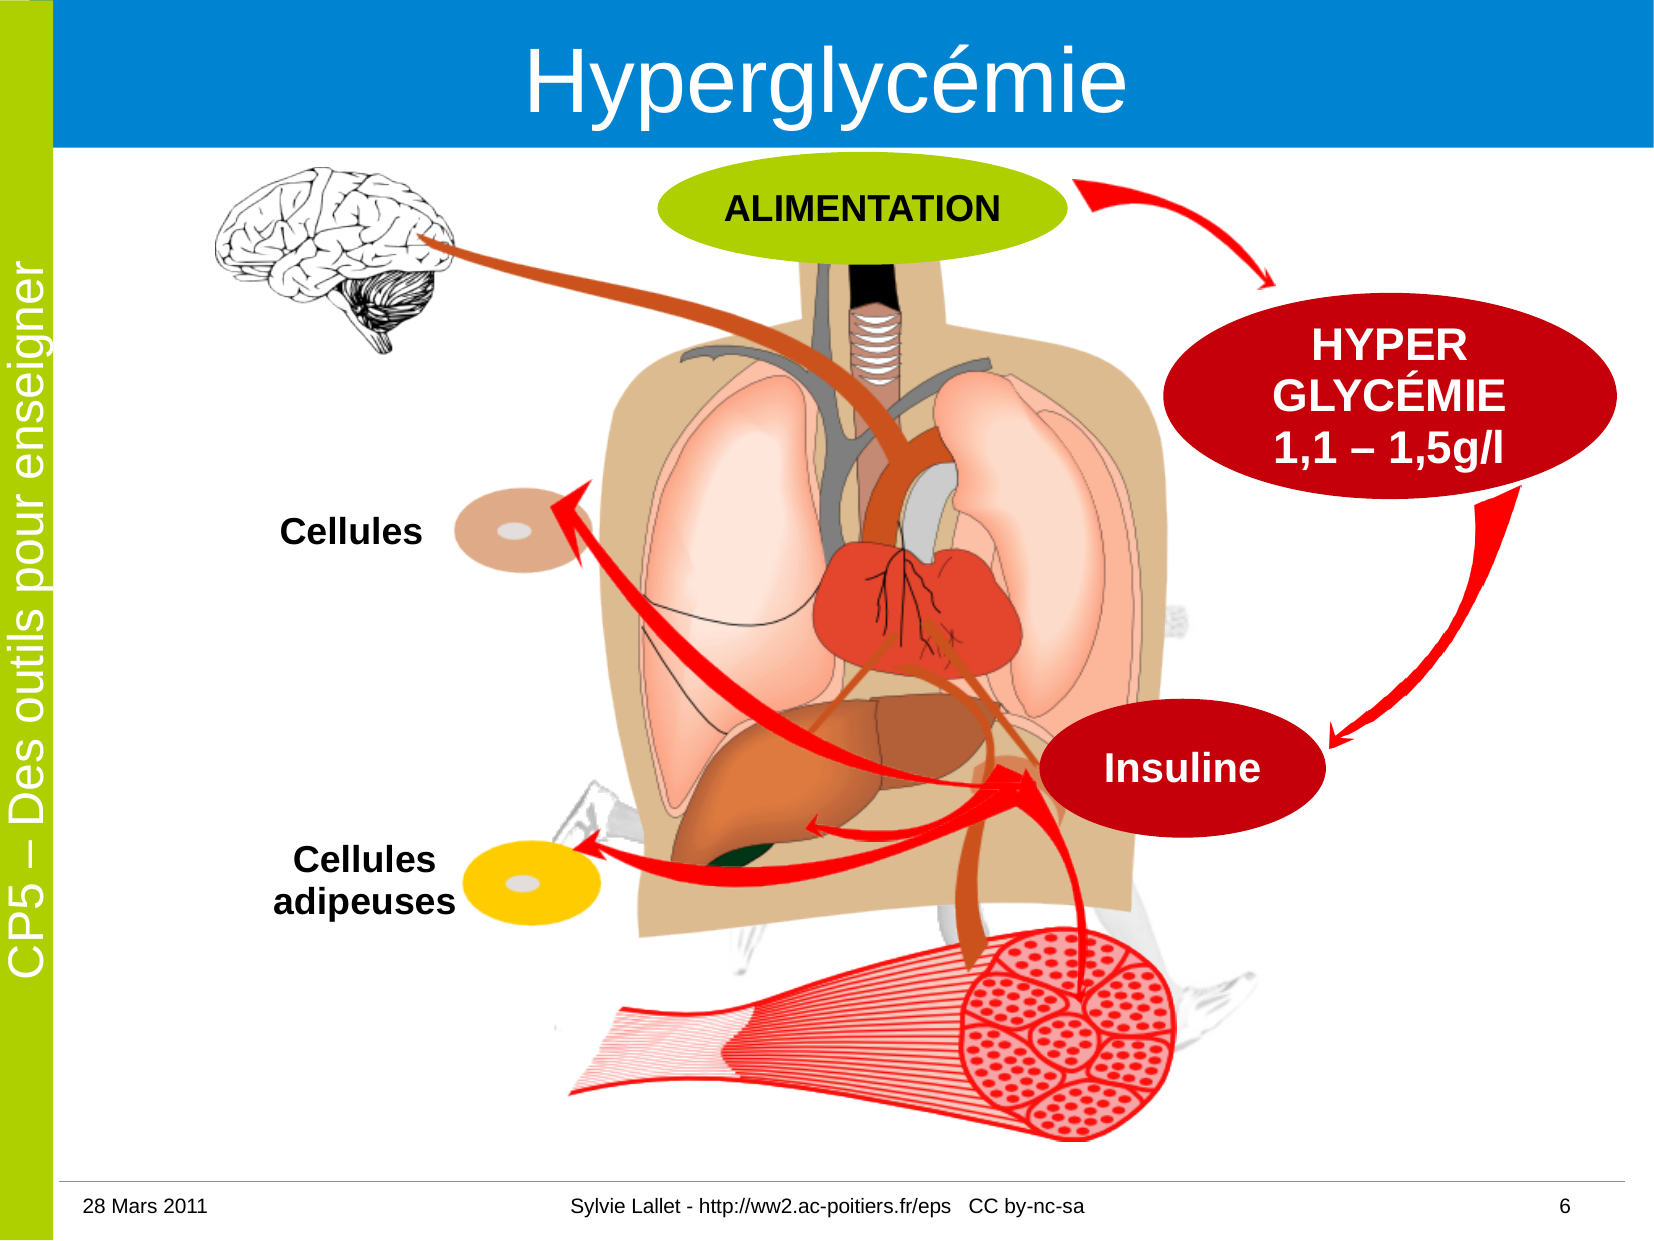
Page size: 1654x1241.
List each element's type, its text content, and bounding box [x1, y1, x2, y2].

text_box Cellules adipeuses [258, 831, 472, 930]
text_box ALIMENTATION [657, 151, 1068, 265]
text_box Cellules [264, 503, 439, 561]
picture [215, 167, 1276, 1142]
text_box Insuline [1088, 698, 1326, 838]
picture [1329, 485, 1522, 749]
title Hyperglycémie [82, 21, 1571, 141]
text_box HYPER GLYCÉMIE 1,1 – 1,5g/l [1163, 292, 1617, 496]
